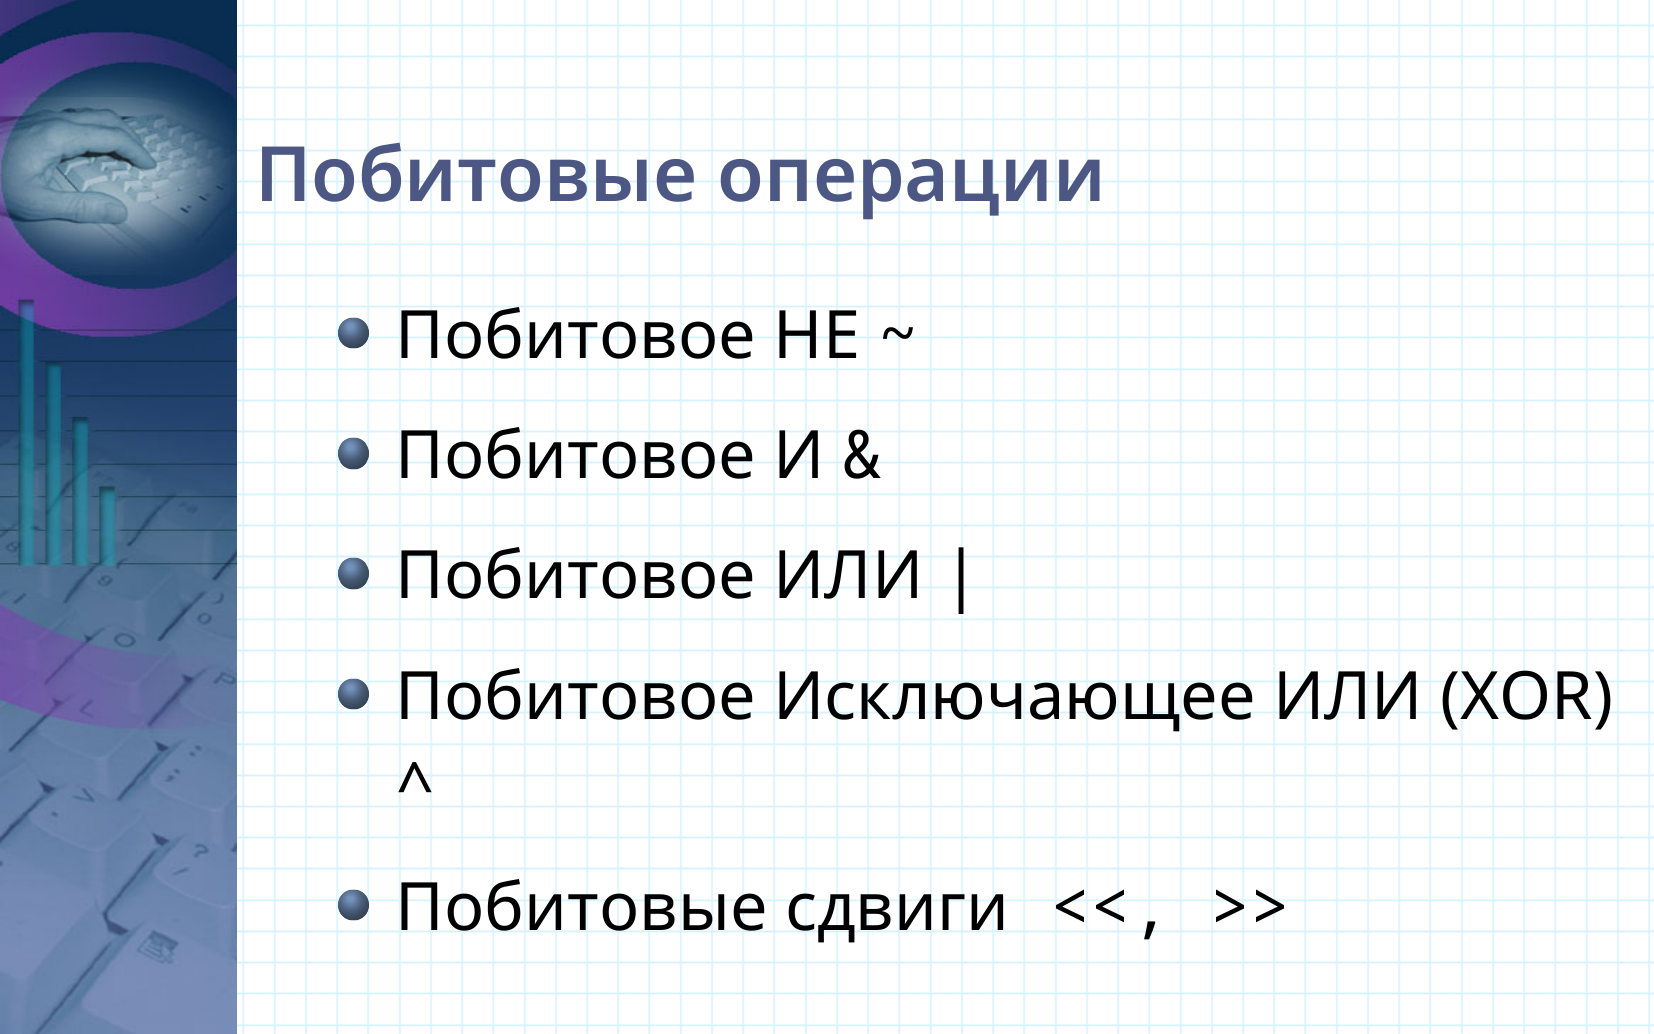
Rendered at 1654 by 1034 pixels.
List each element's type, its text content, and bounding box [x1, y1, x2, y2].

list Побитовое НЕ ~ Побитовое И & Побитовое ИЛИ | Побитовое Исключающее ИЛИ (XOR) ^ Побитовые сдвиги <<, >> [254, 287, 1640, 906]
picture [0, 0, 1654, 1034]
title Побитовые операции [254, 85, 1640, 259]
